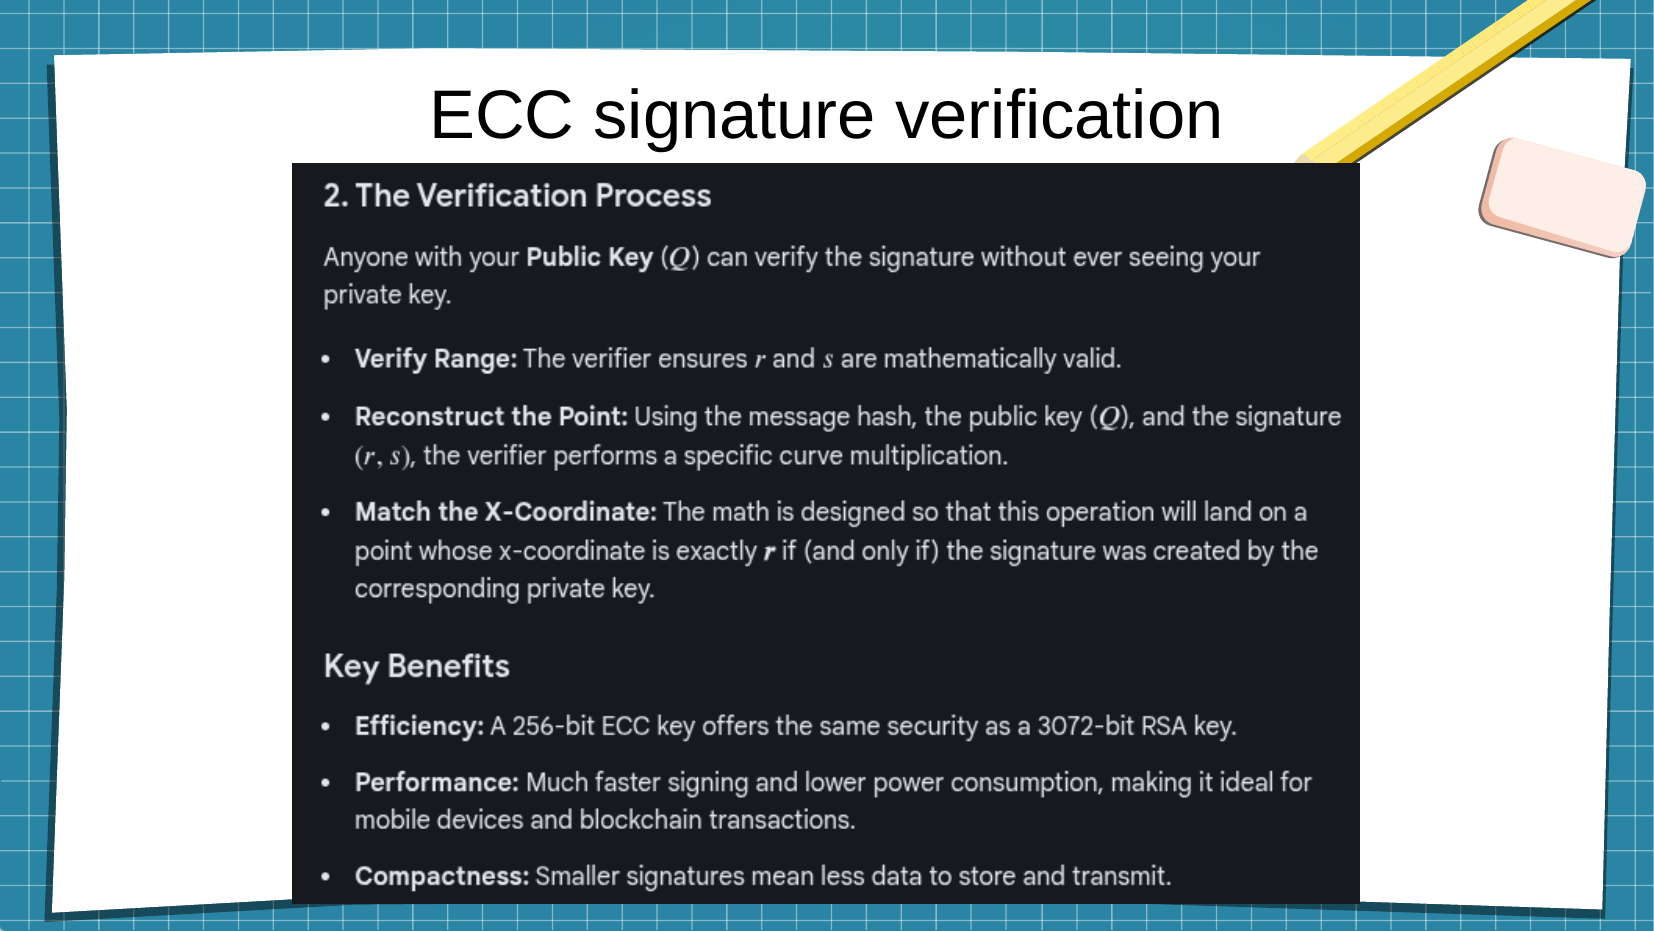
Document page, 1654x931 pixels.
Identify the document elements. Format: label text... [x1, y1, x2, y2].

title ECC signature verification [82, 37, 1571, 193]
picture [292, 163, 1360, 904]
